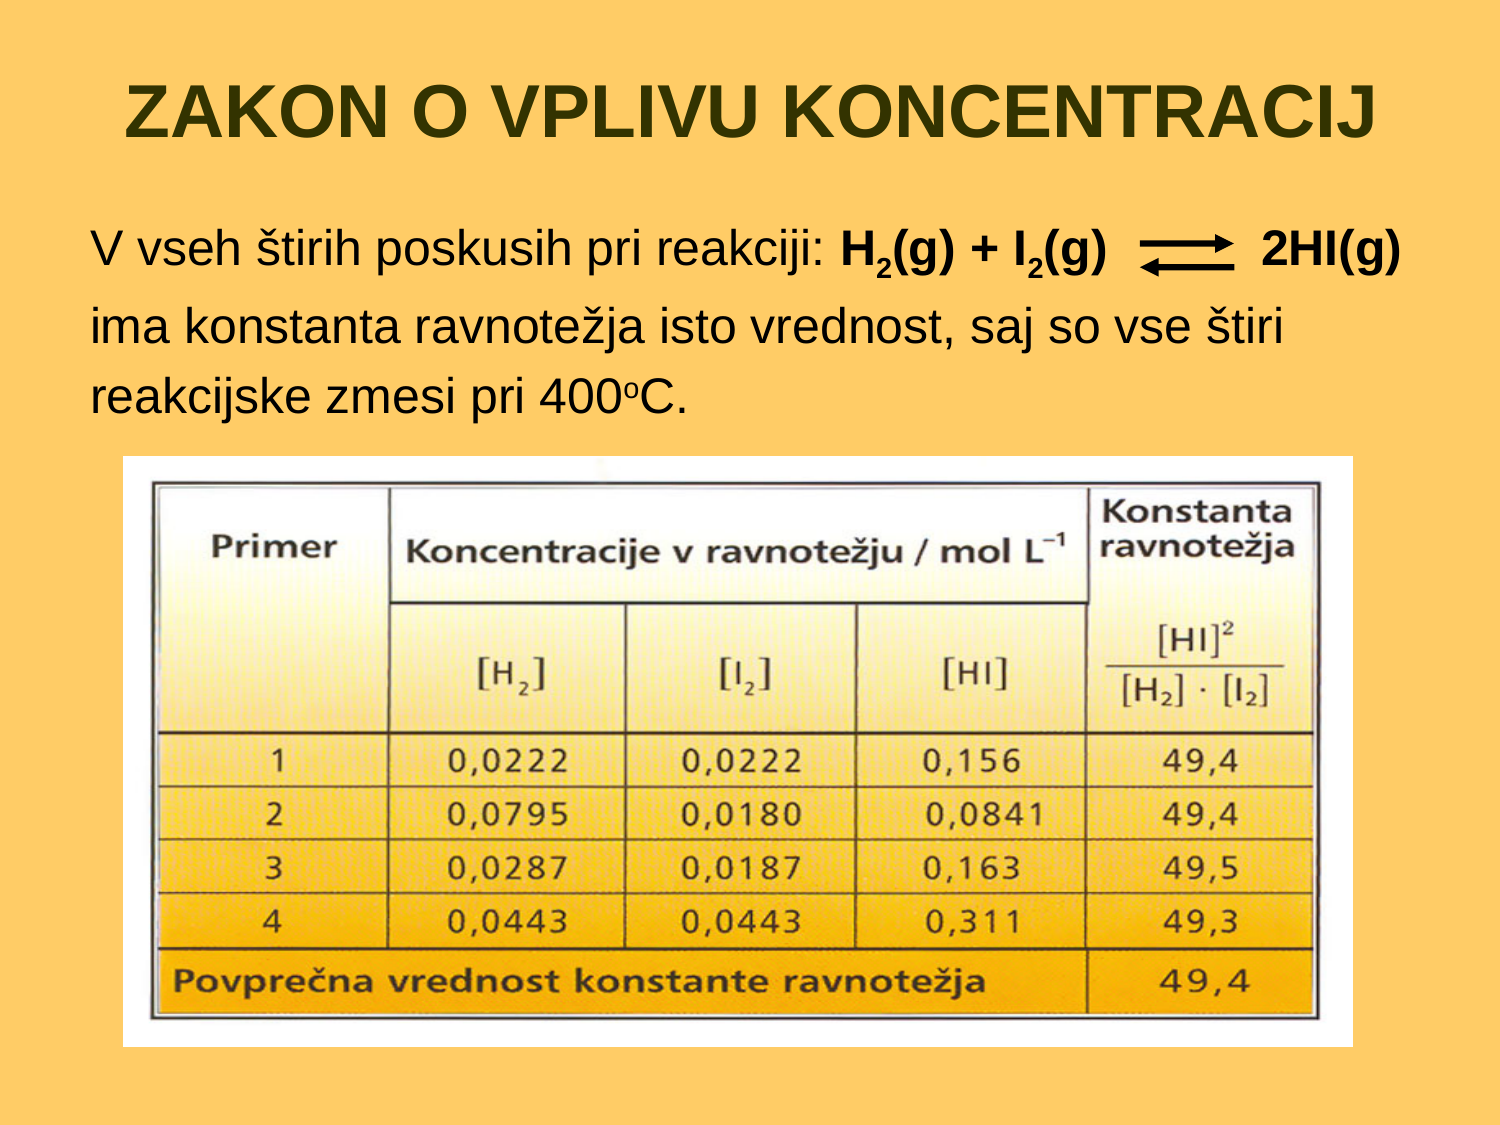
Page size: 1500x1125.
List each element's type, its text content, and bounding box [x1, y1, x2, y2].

list V vseh štirih poskusih pri reakciji: H2(g) + I2(g) 2HI(g) ima konstanta ravnotežja isto vrednost, saj so vse štiri reakcijske zmesi pri 400oC. [75, 208, 1425, 1005]
picture [123, 456, 1353, 1047]
title ZAKON O VPLIVU KONCENTRACIJ [76, 54, 1427, 161]
